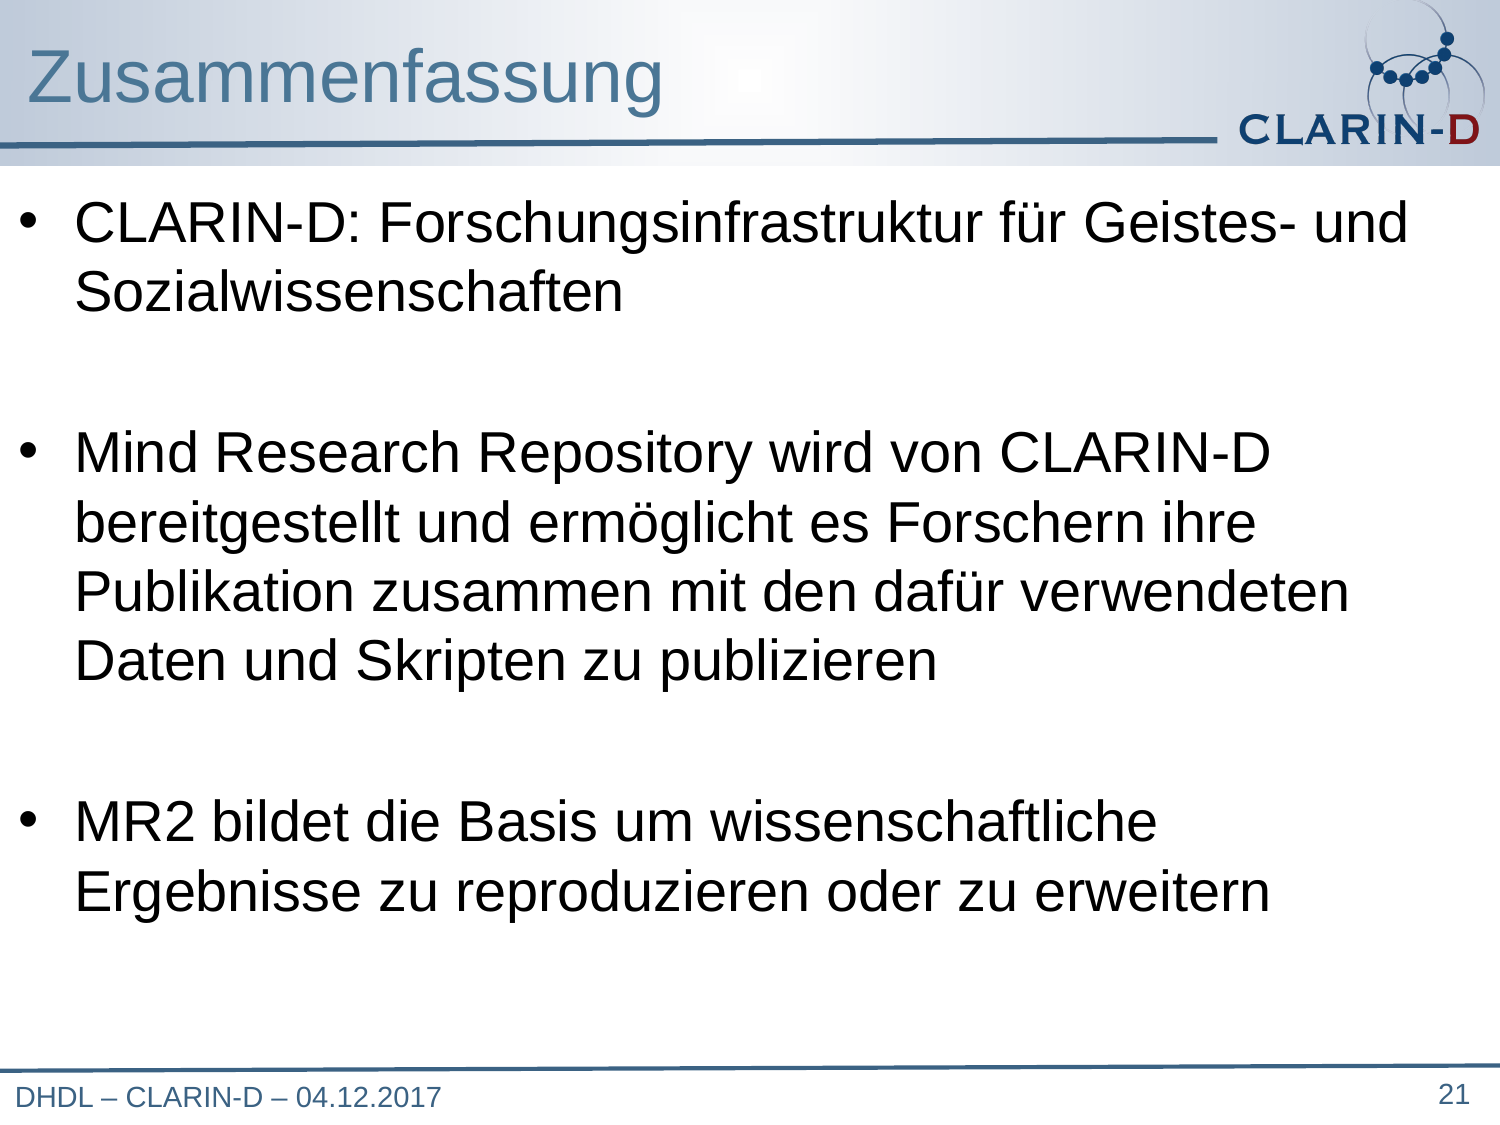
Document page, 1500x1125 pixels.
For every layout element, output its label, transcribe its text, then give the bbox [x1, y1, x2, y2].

title Zusammenfassung [12, 8, 1194, 136]
picture [0, 0, 1500, 166]
list CLARIN-D: Forschungsinfrastruktur für Geistes- und Sozialwissenschaften Mind Research Repository wird von CLARIN-D bereitgestellt und ermöglicht es Forschern ihre Publikation zusammen mit den dafür verwendeten Daten und Skripten zu publizieren MR2 bildet die Basis um wissenschaftliche Ergebnisse zu reproduzieren oder zu erweitern [3, 177, 1477, 1093]
slide_number <number> [1423, 1067, 1500, 1113]
